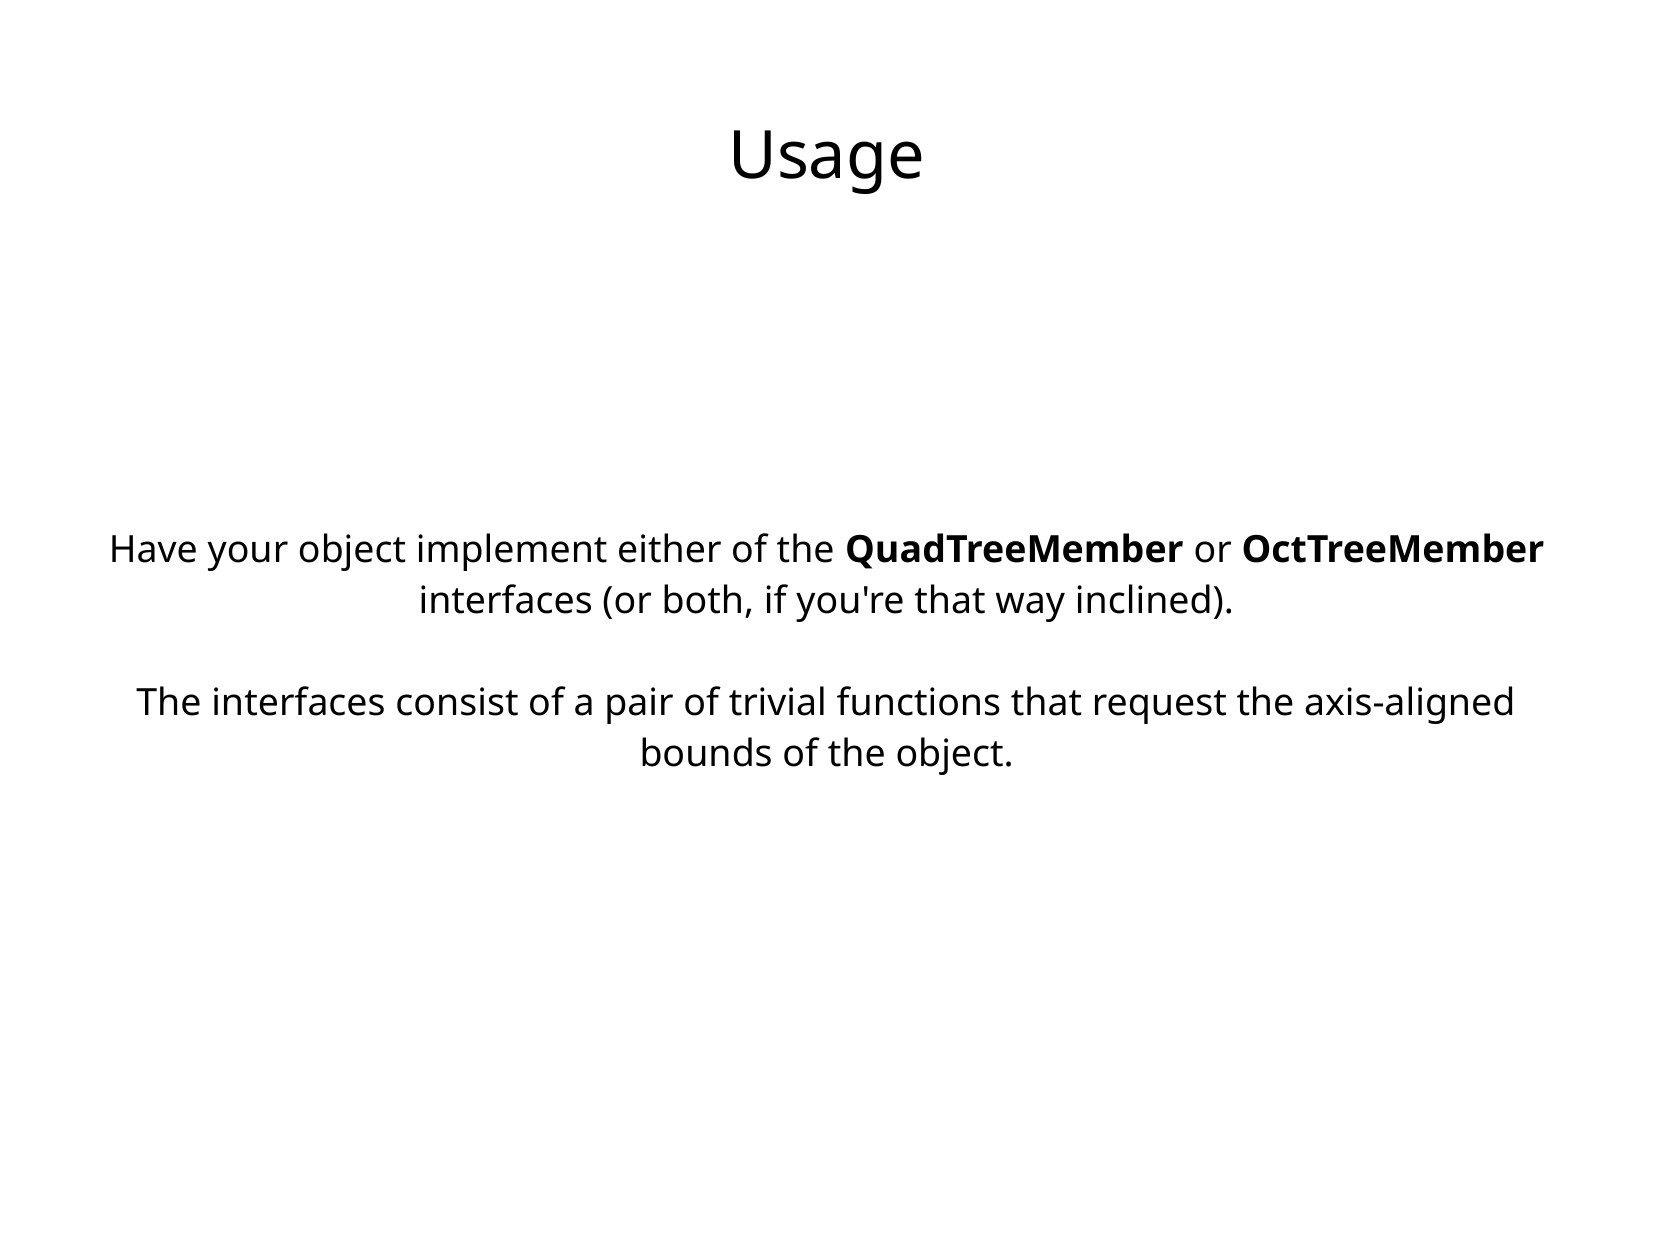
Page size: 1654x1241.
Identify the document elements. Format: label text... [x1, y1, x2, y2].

subtitle Have your object implement either of the QuadTreeMember or OctTreeMember interfaces (or both, if you're that way inclined). The interfaces consist of a pair of trivial functions that request the axis-aligned bounds of the object. [82, 290, 1571, 1010]
title Usage [82, 49, 1571, 257]
